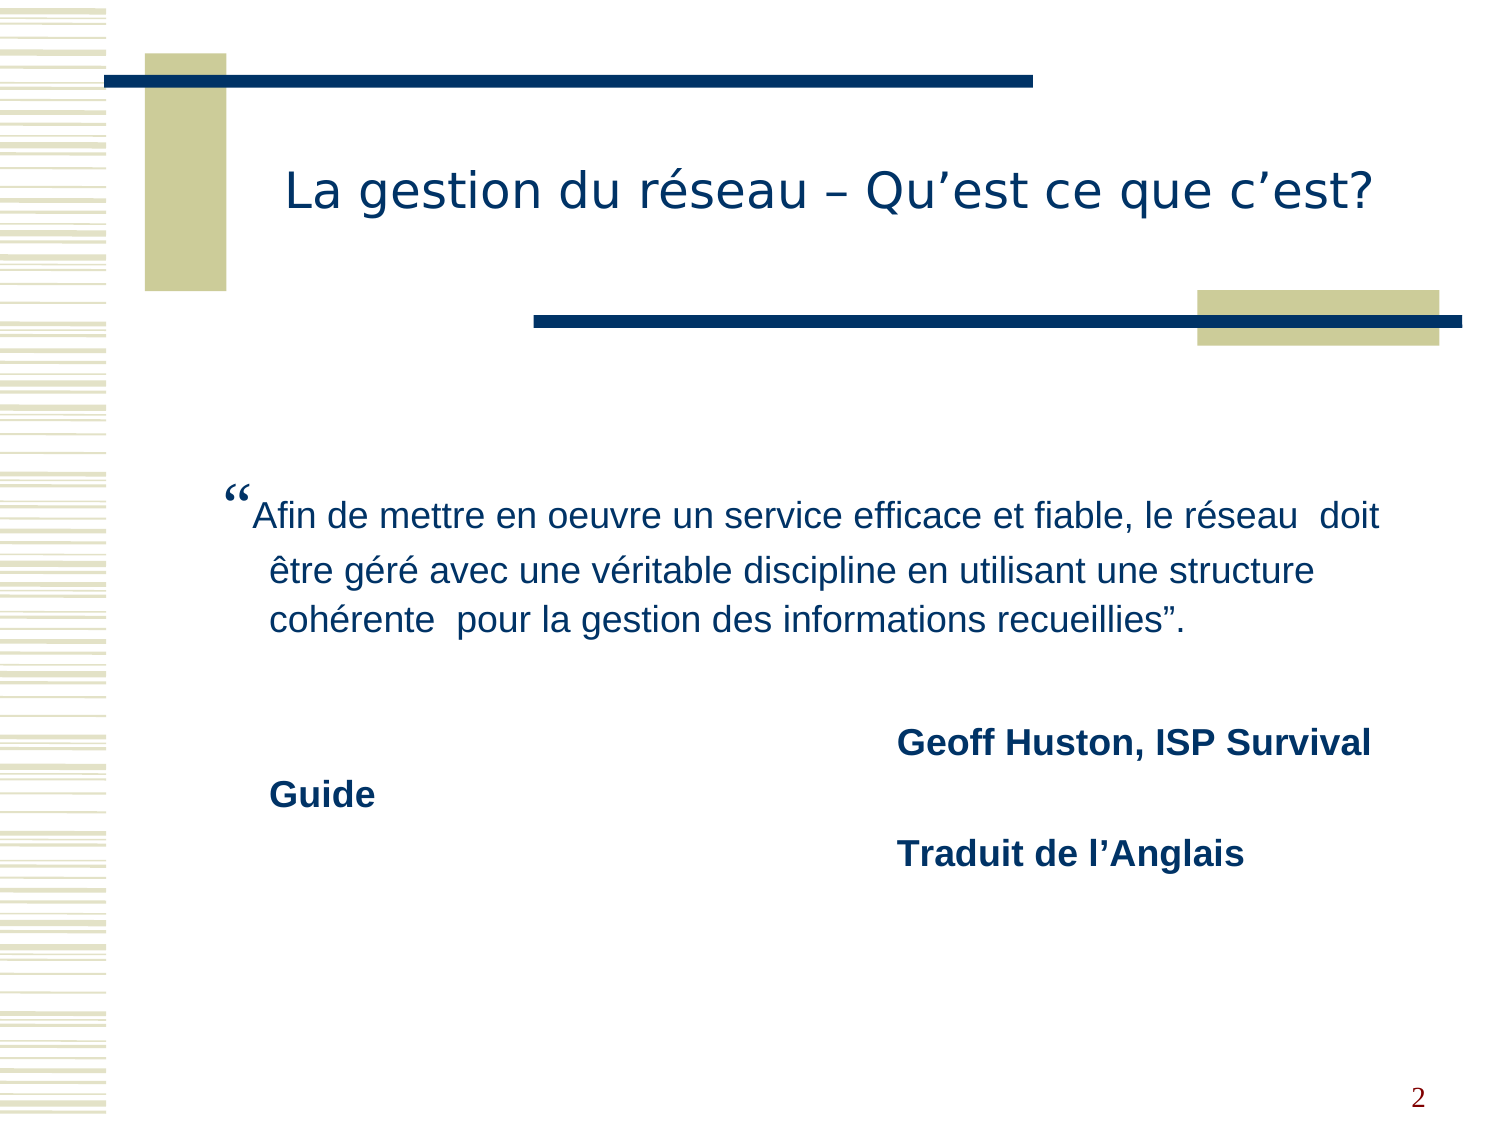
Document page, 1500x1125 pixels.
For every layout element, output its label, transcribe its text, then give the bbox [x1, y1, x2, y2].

title La gestion du réseau – Qu’est ce que c’est? [225, 92, 1436, 296]
list “Afin de mettre en oeuvre un service efficace et fiable, le réseau doit être géré avec une véritable discipline en utilisant une structure cohérente pour la gestion des informations recueillies”. Geoff Huston, ISP Survival Guide Traduit de l’Anglais [132, 363, 1439, 1001]
